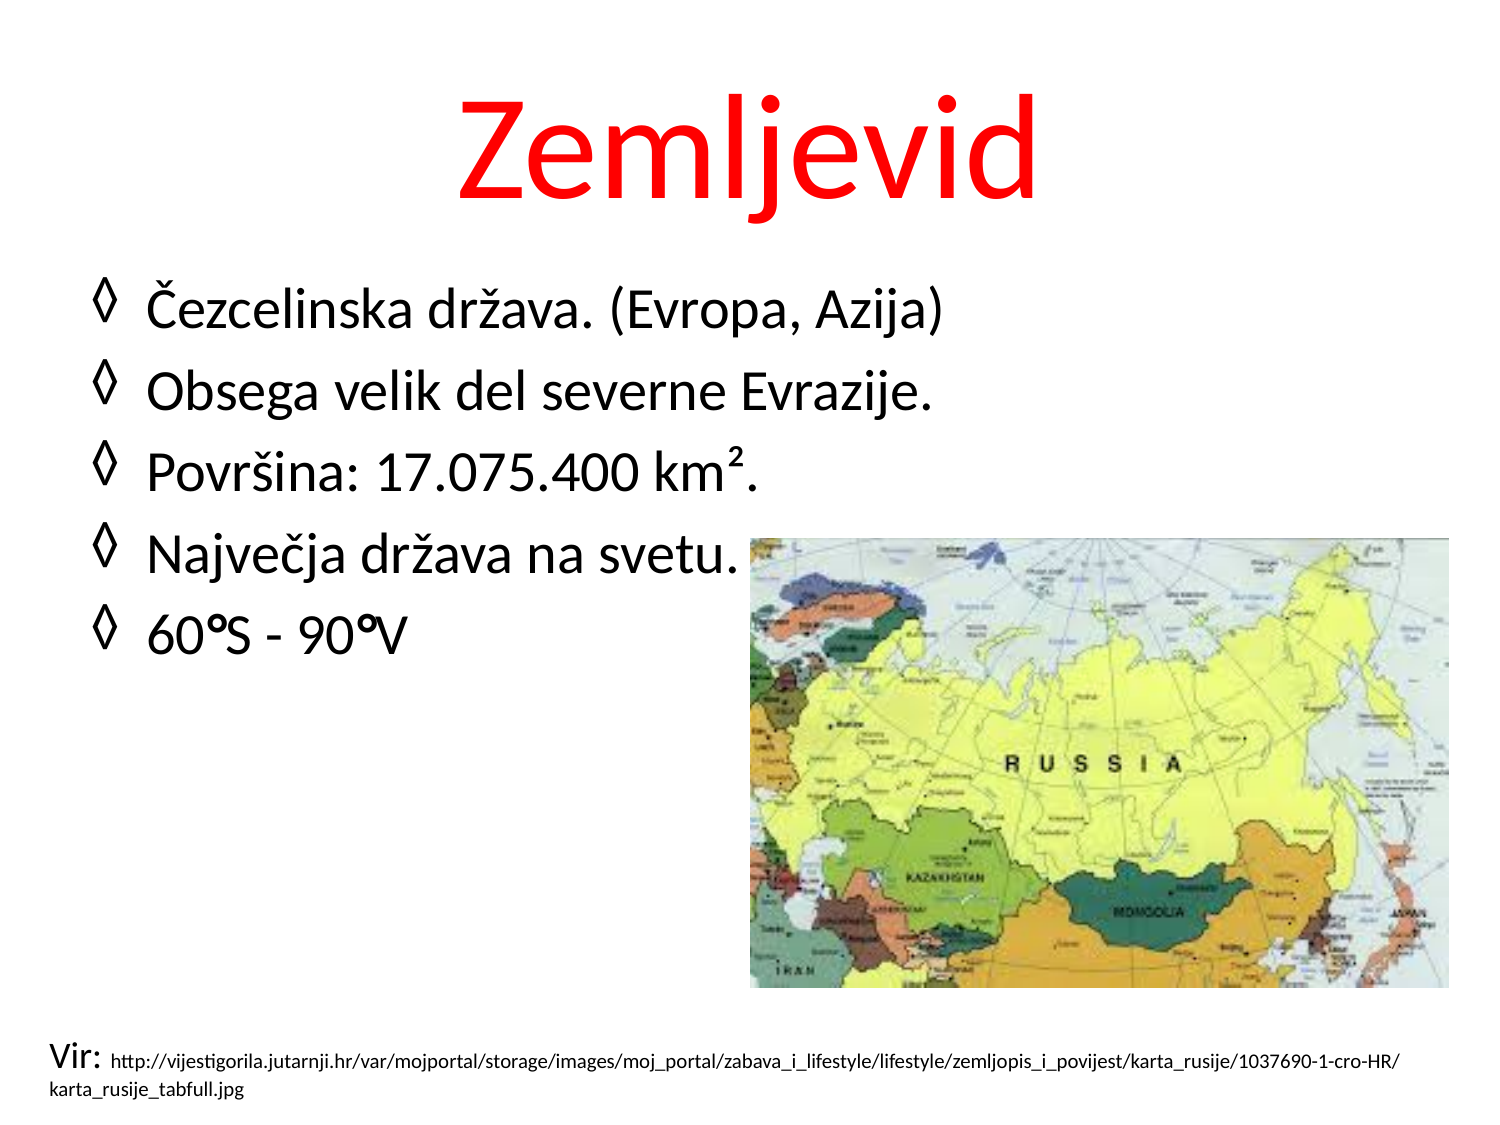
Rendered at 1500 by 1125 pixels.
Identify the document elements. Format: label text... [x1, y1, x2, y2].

list Čezcelinska država. (Evropa, Azija) Obsega velik del severne Evrazije. Površina: 17.075.400 km². Največja država na svetu. 60°S - 90°V [75, 262, 1425, 1005]
title Zemljevid [75, 45, 1425, 233]
text_box Vir: http://vijestigorila.jutarnji.hr/var/mojportal/storage/images/moj_portal/zabava_i_lifestyle/lifestyle/zemljopis_i_povijest/karta_rusije/1037690-1-cro-HR/karta_rusije_tabfull.jpg [34, 1023, 1476, 1108]
picture [750, 538, 1449, 988]
